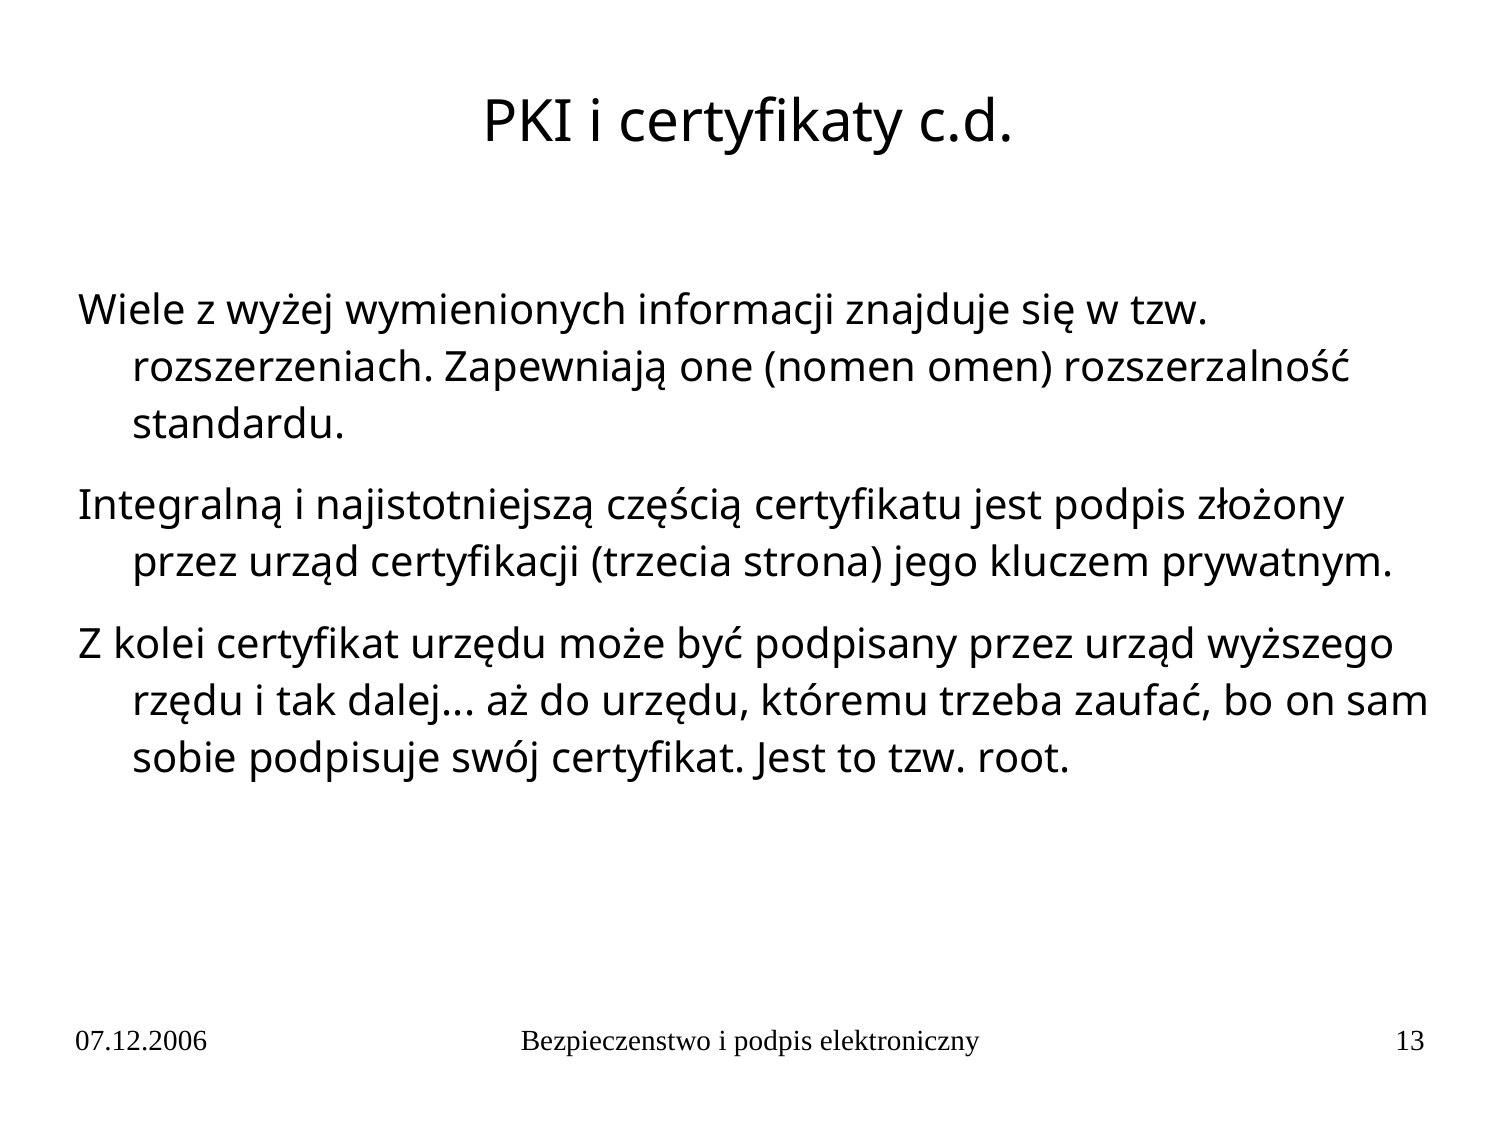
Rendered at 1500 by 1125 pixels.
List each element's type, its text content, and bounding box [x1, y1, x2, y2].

title PKI i certyfikaty c.d. [59, 60, 1437, 178]
list Wiele z wyżej wymienionych informacji znajduje się w tzw. rozszerzeniach. Zapewniają one (nomen omen) rozszerzalność standardu. Integralną i najistotniejszą częścią certyfikatu jest podpis złożony przez urząd certyfikacji (trzecia strona) jego kluczem prywatnym. Z kolei certyfikat urzędu może być podpisany przez urząd wyższego rzędu i tak dalej... aż do urzędu, któremu trzeba zaufać, bo on sam sobie podpisuje swój certyfikat. Jest to tzw. root. [61, 279, 1448, 969]
